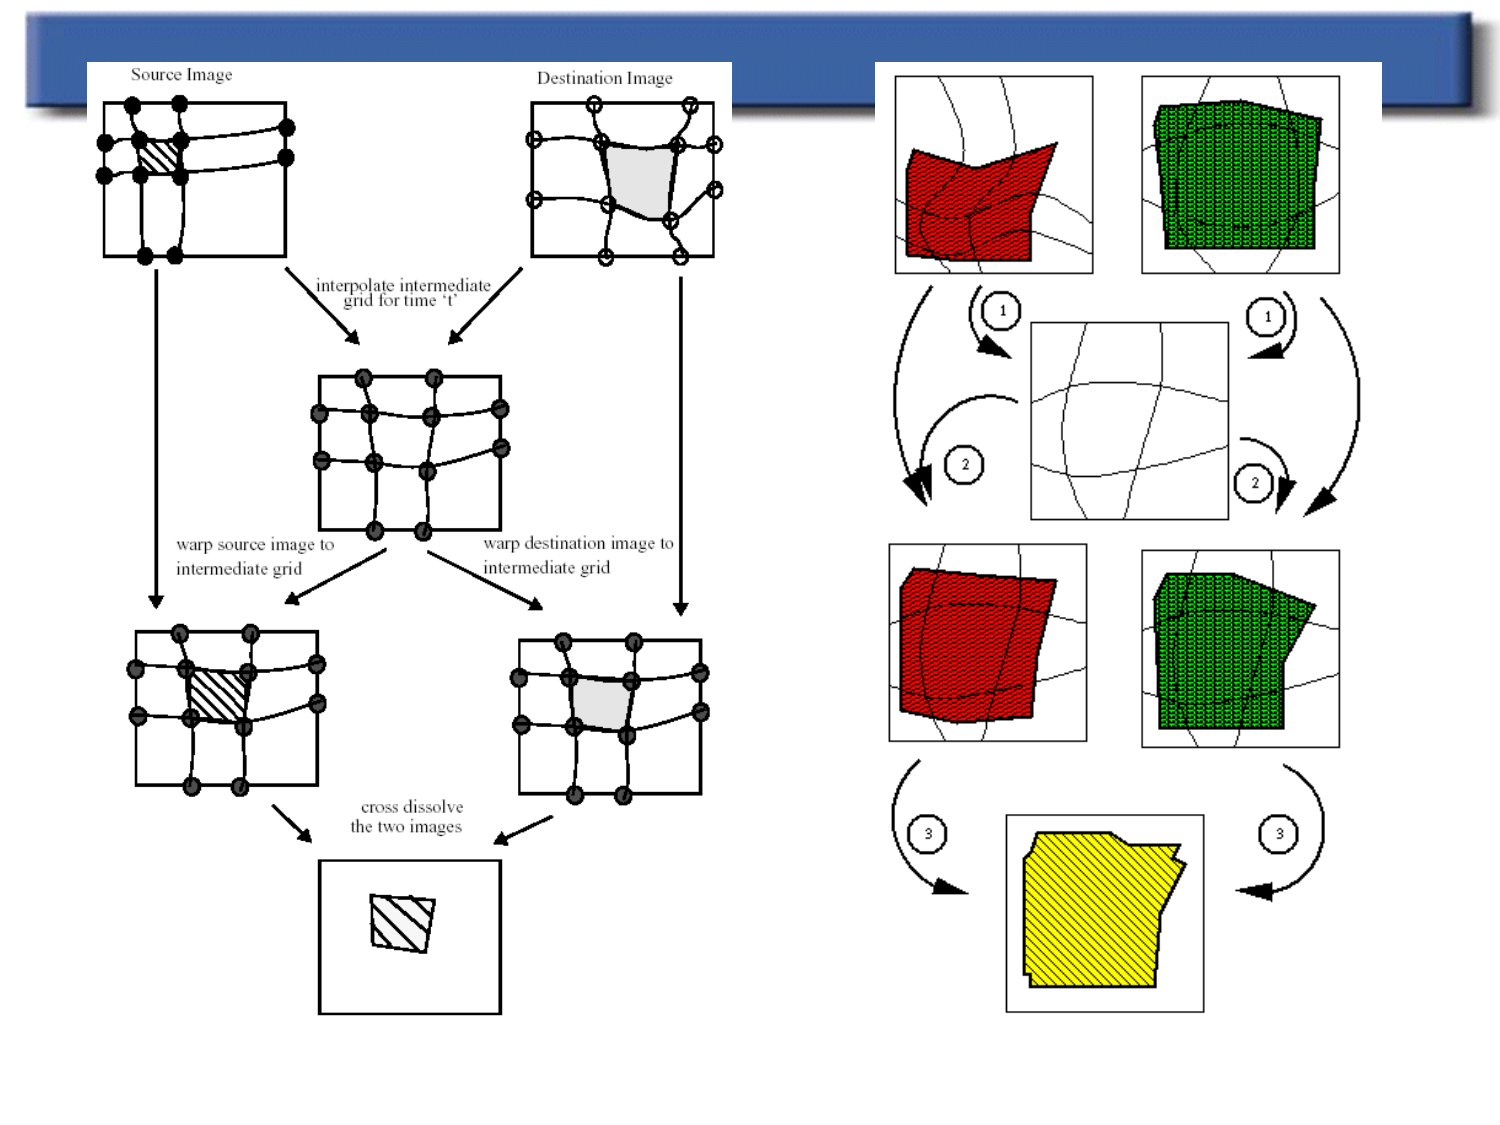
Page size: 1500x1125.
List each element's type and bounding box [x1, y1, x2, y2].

picture [24, 9, 1500, 1030]
